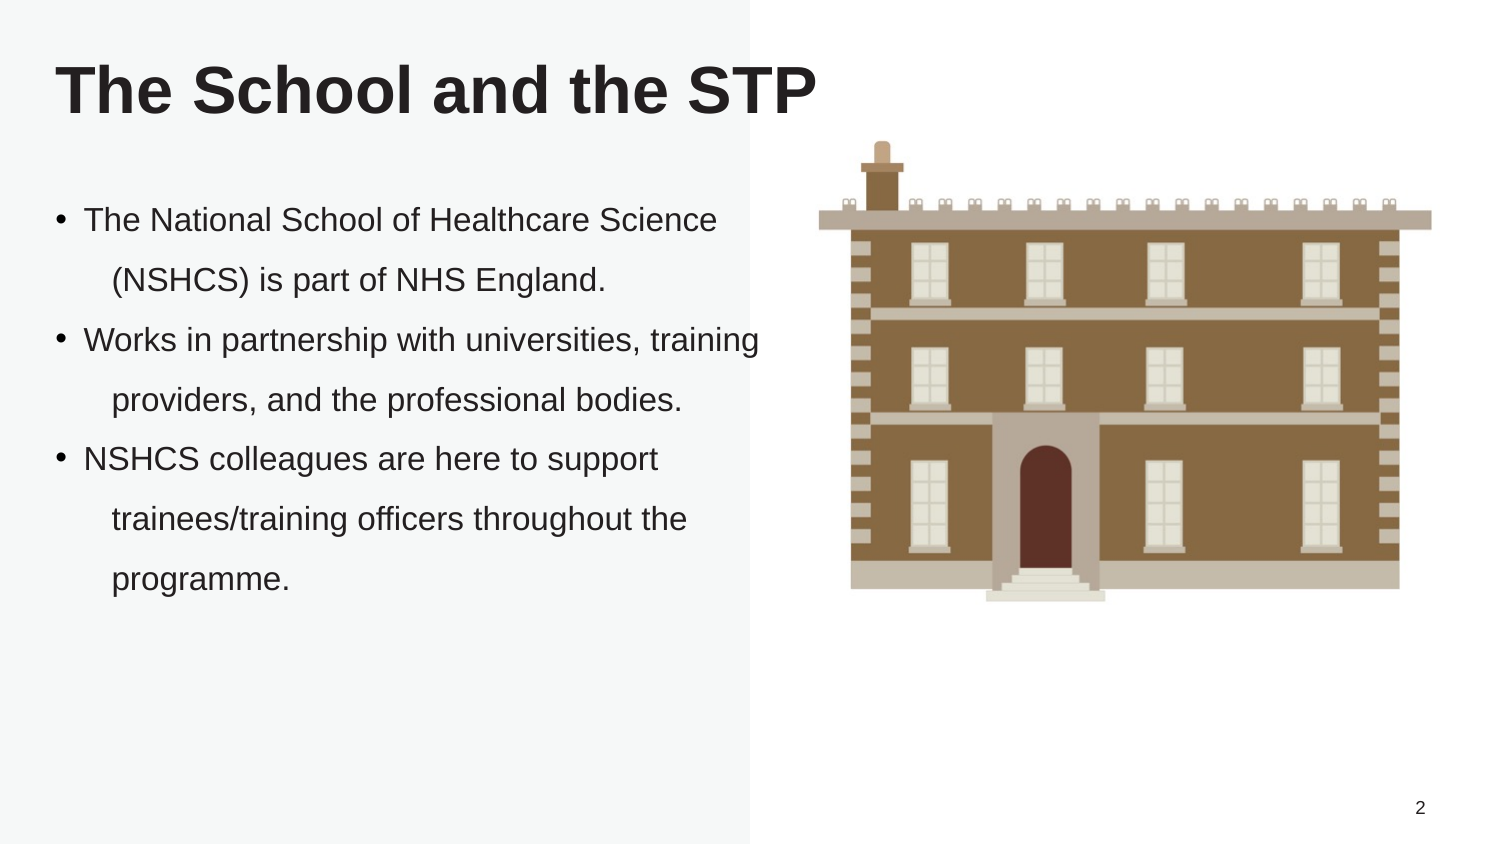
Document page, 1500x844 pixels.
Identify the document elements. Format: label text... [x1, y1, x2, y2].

title The School and the STP [40, 54, 1001, 171]
picture [799, 124, 1460, 623]
list The National School of Healthcare Science (NSHCS) is part of NHS England. Works in partnership with universities, training providers, and the professional bodies.​ NSHCS colleagues are here to support trainees/training officers throughout the programme. [40, 171, 800, 720]
